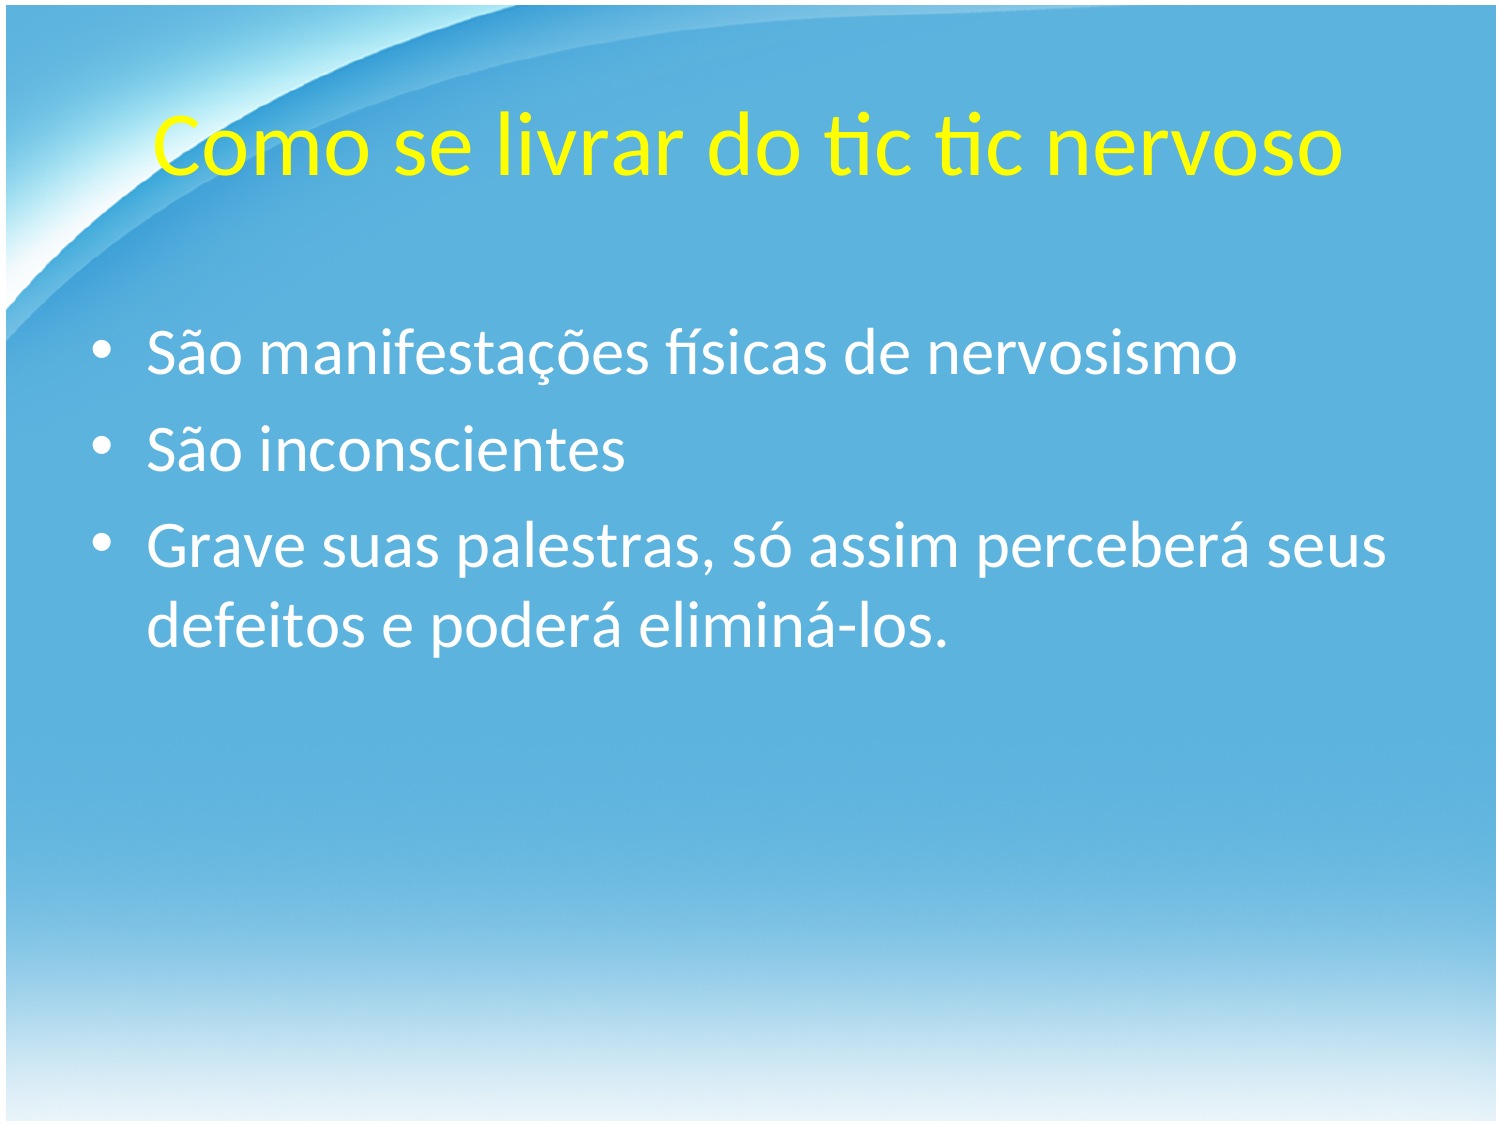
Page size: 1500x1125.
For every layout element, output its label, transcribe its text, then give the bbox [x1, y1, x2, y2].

picture [0, 0, 1500, 1125]
title Como se livrar do tic tic nervoso [75, 21, 1425, 257]
text_box São manifestações físicas de nervosismo São inconscientes Grave suas palestras, só assim perceberá seus defeitos e poderá eliminá-los. [75, 300, 1426, 1043]
